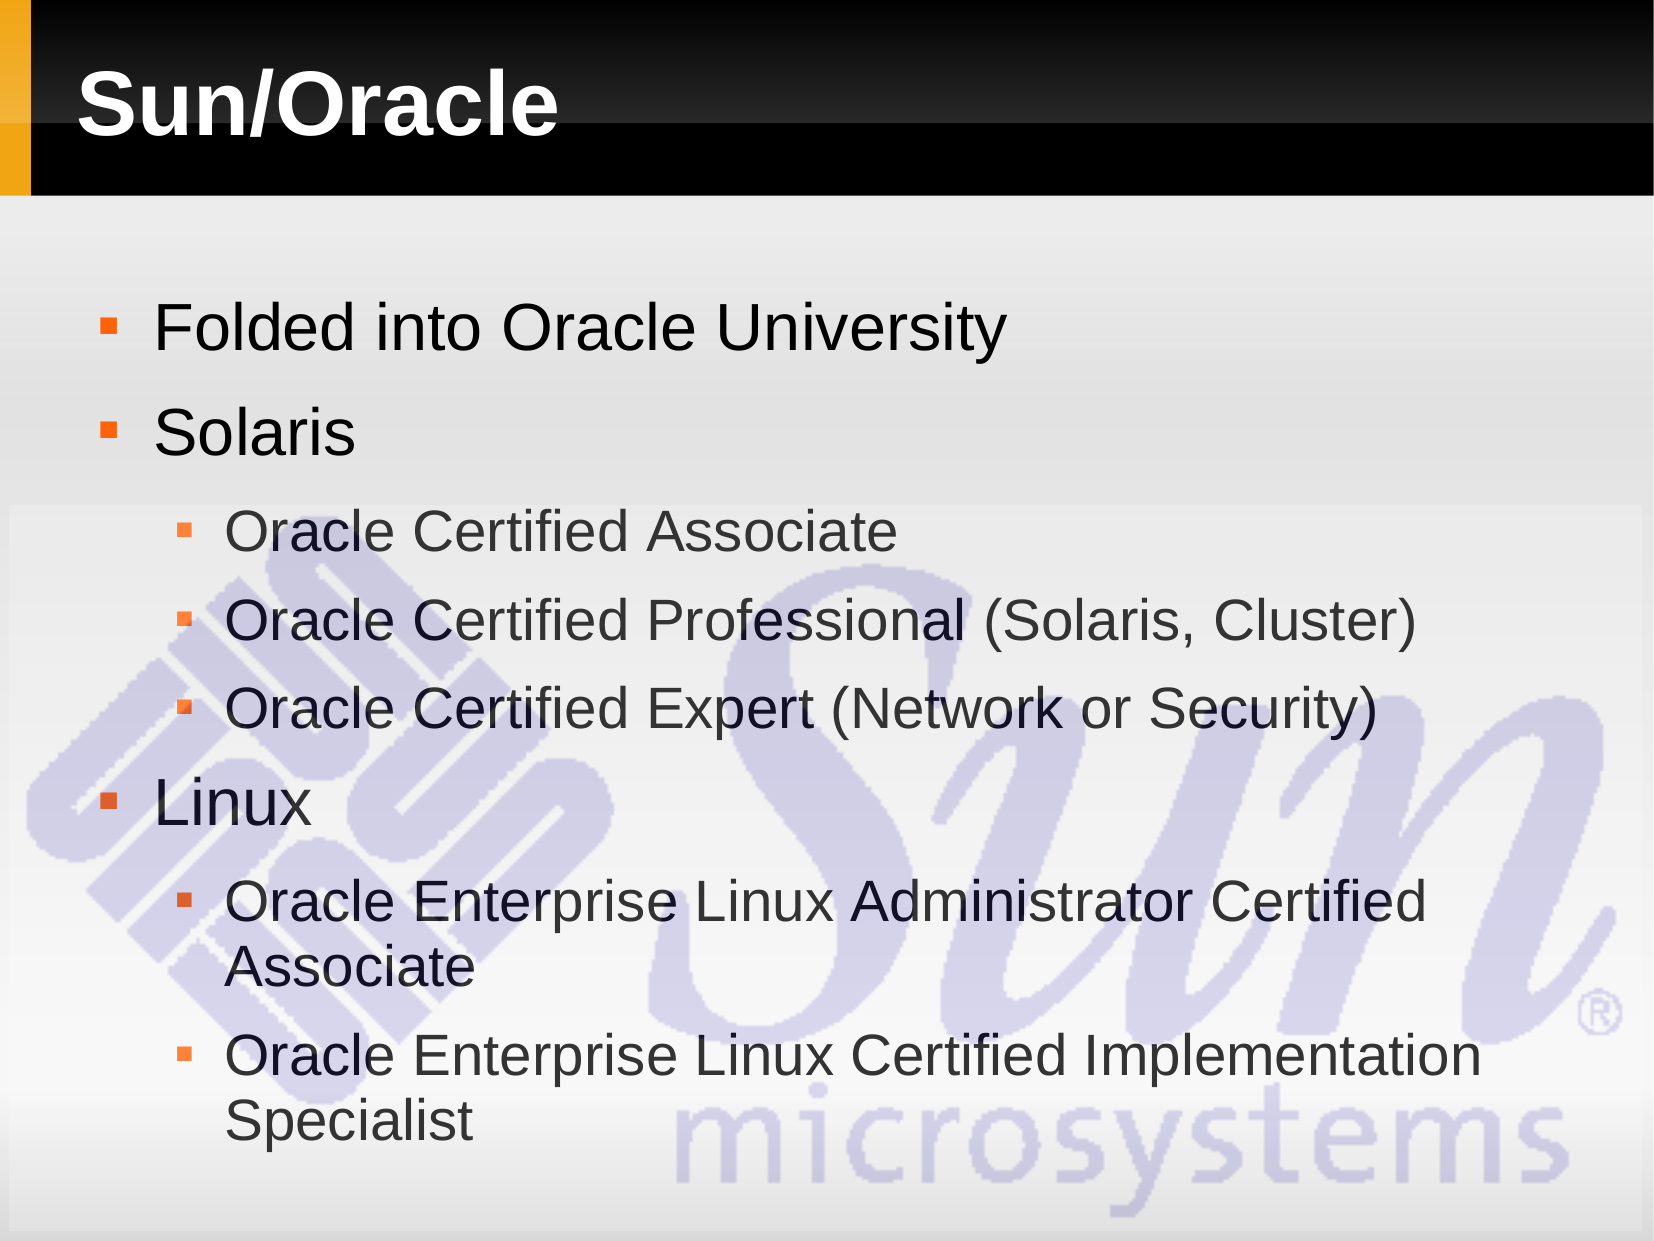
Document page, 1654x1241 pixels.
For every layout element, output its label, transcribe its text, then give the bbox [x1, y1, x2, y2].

list Folded into Oracle University Solaris Oracle Certified Associate Oracle Certified Professional (Solaris, Cluster) Oracle Certified Expert (Network or Security) Linux Oracle Enterprise Linux Administrator Certified Associate Oracle Enterprise Linux Certified Implementation Specialist [82, 290, 1571, 505]
picture [0, 0, 1654, 1241]
title Sun/Oracle [76, 0, 1565, 208]
